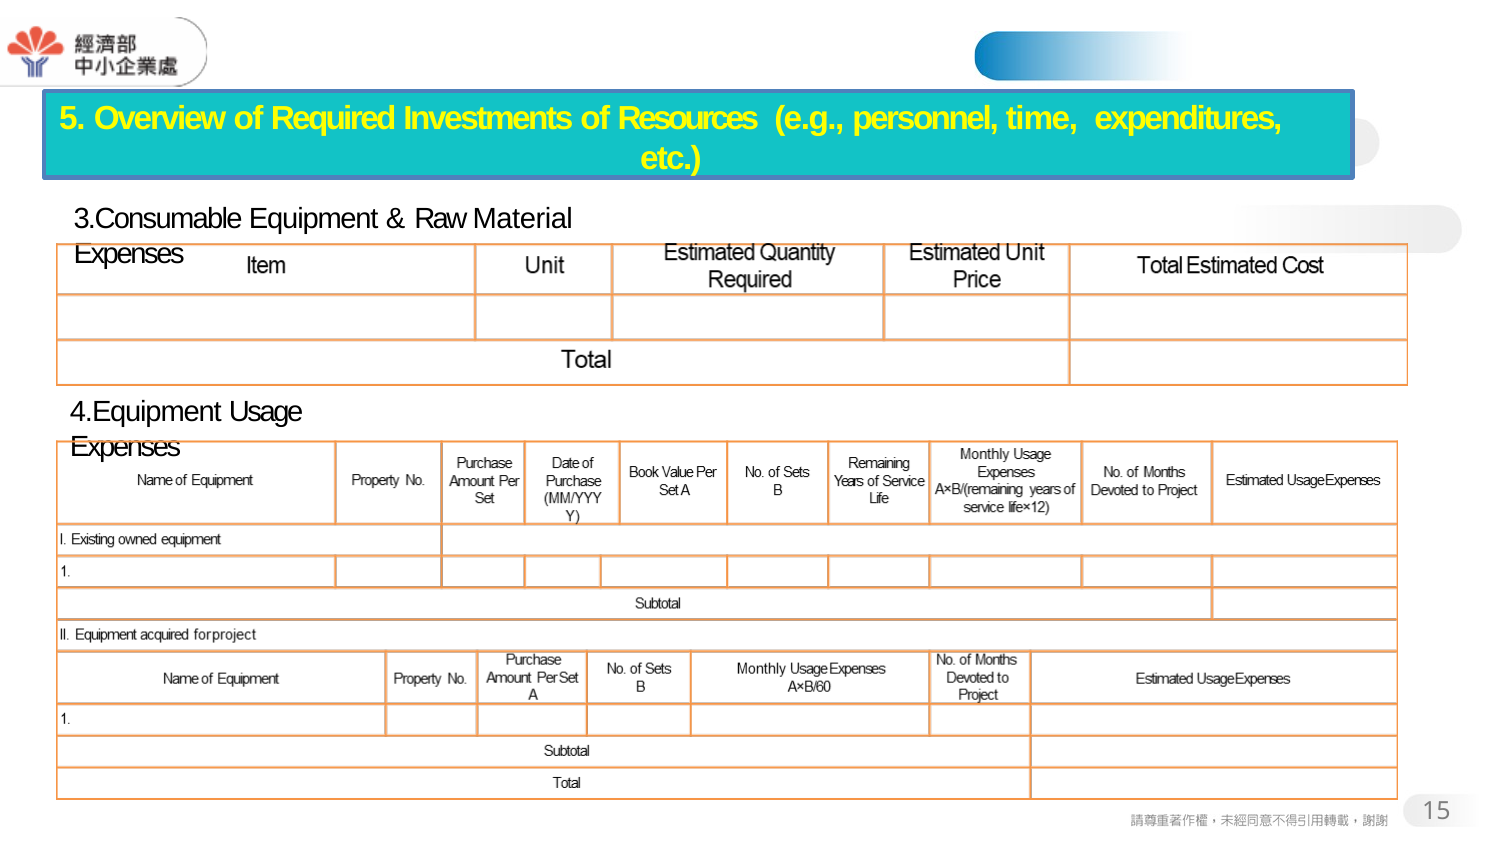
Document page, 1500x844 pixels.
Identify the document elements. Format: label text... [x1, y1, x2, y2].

text_box 3.Consumable Equipment & Raw Material Expenses [71, 196, 688, 231]
text_box 15 [1417, 790, 1454, 828]
picture [56, 231, 1408, 389]
title 5. Overview of Required Investments of Resources (e.g., personnel, time, expenditures, etc.) [44, 91, 1353, 178]
text_box 4.Equipment Usage Expenses [67, 389, 419, 430]
picture [56, 440, 1398, 801]
